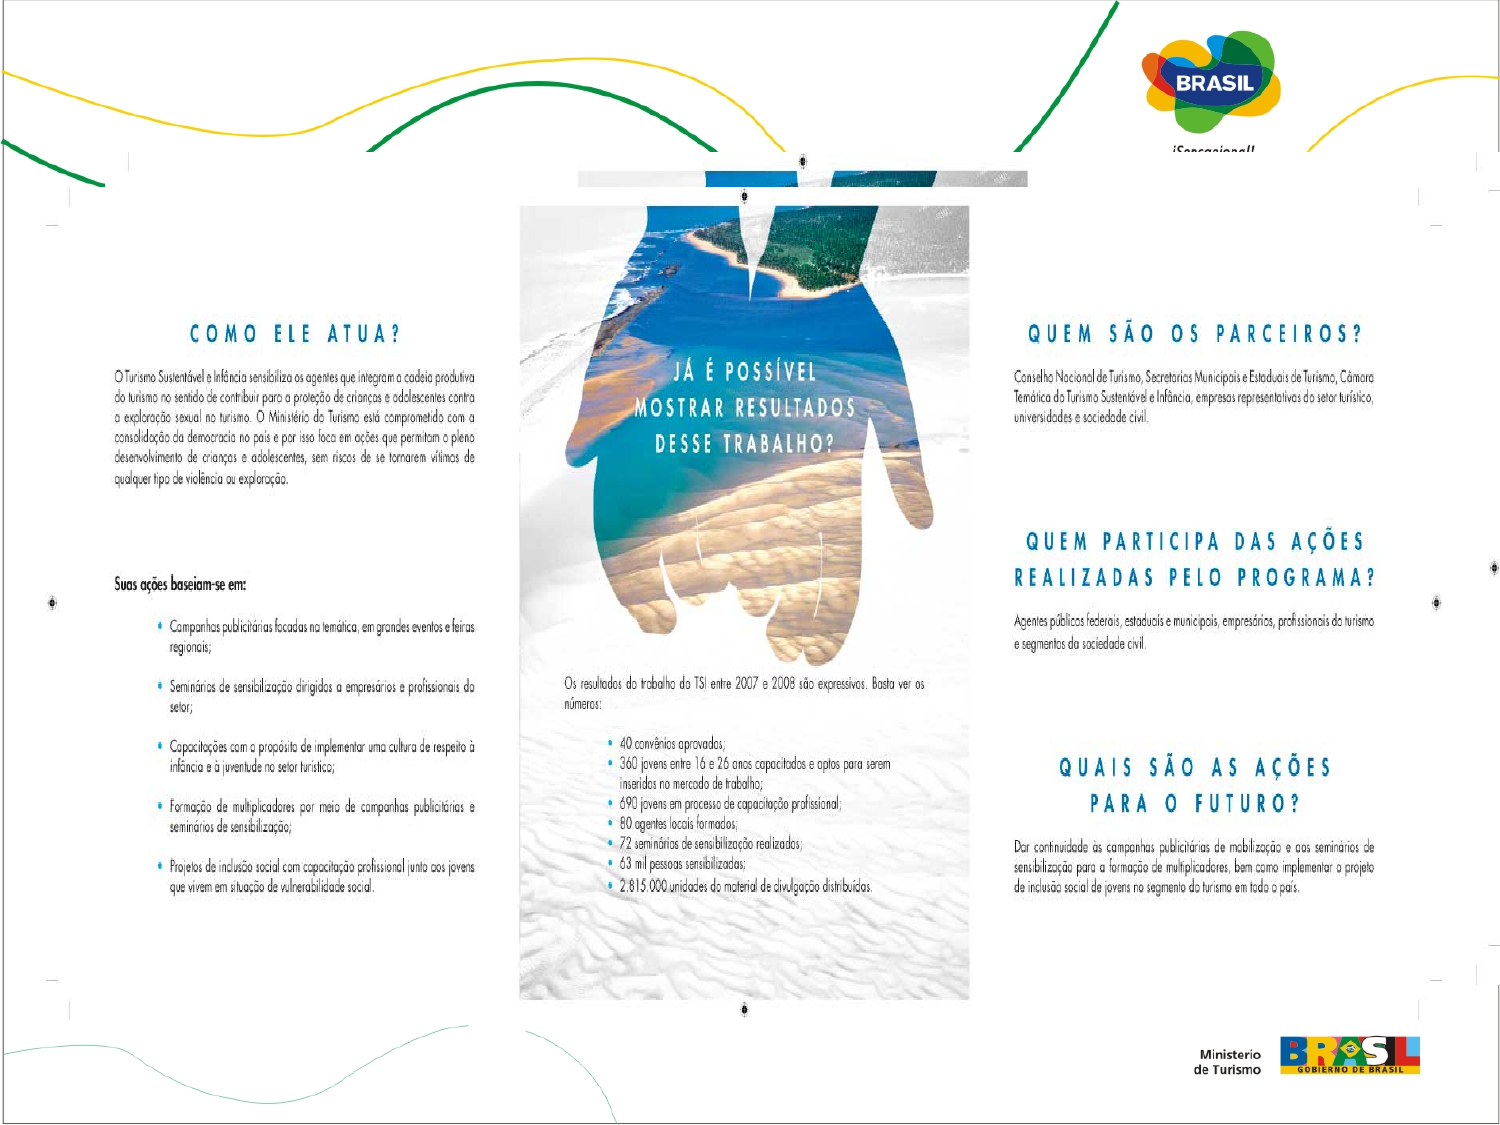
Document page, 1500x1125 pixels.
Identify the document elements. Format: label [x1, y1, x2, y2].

picture [0, 0, 1500, 1125]
text_box [468, 1020, 1184, 1090]
